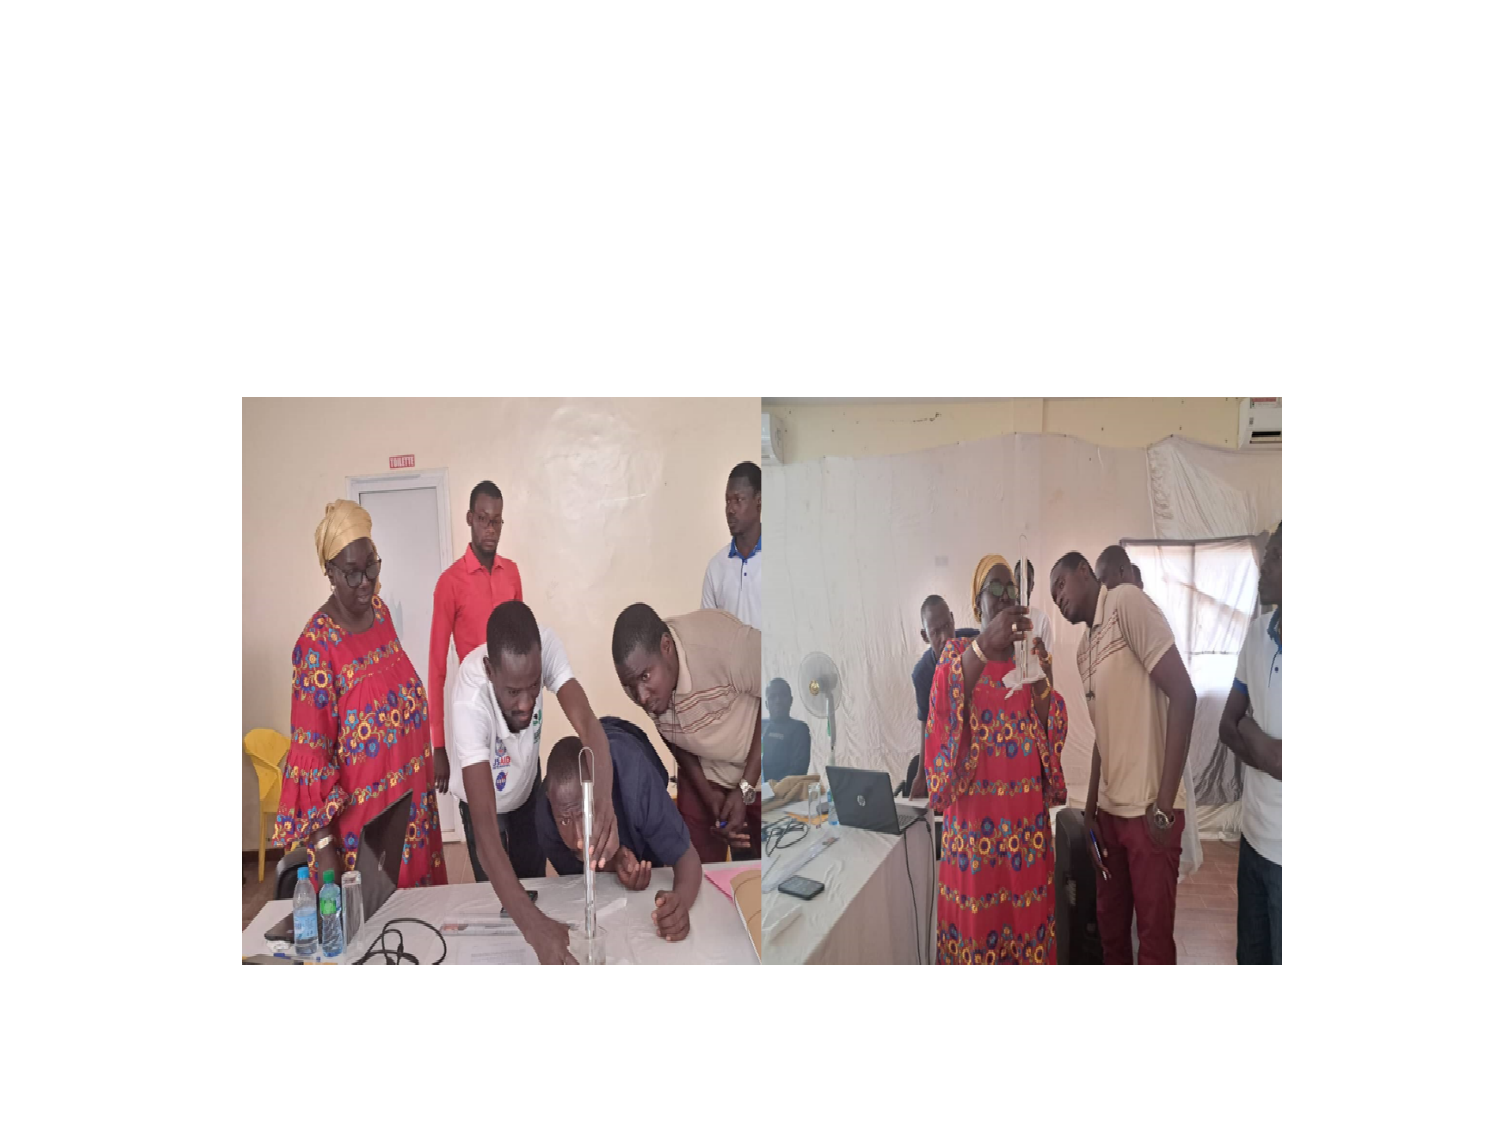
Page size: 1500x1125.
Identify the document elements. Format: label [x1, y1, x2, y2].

picture [242, 397, 1282, 965]
